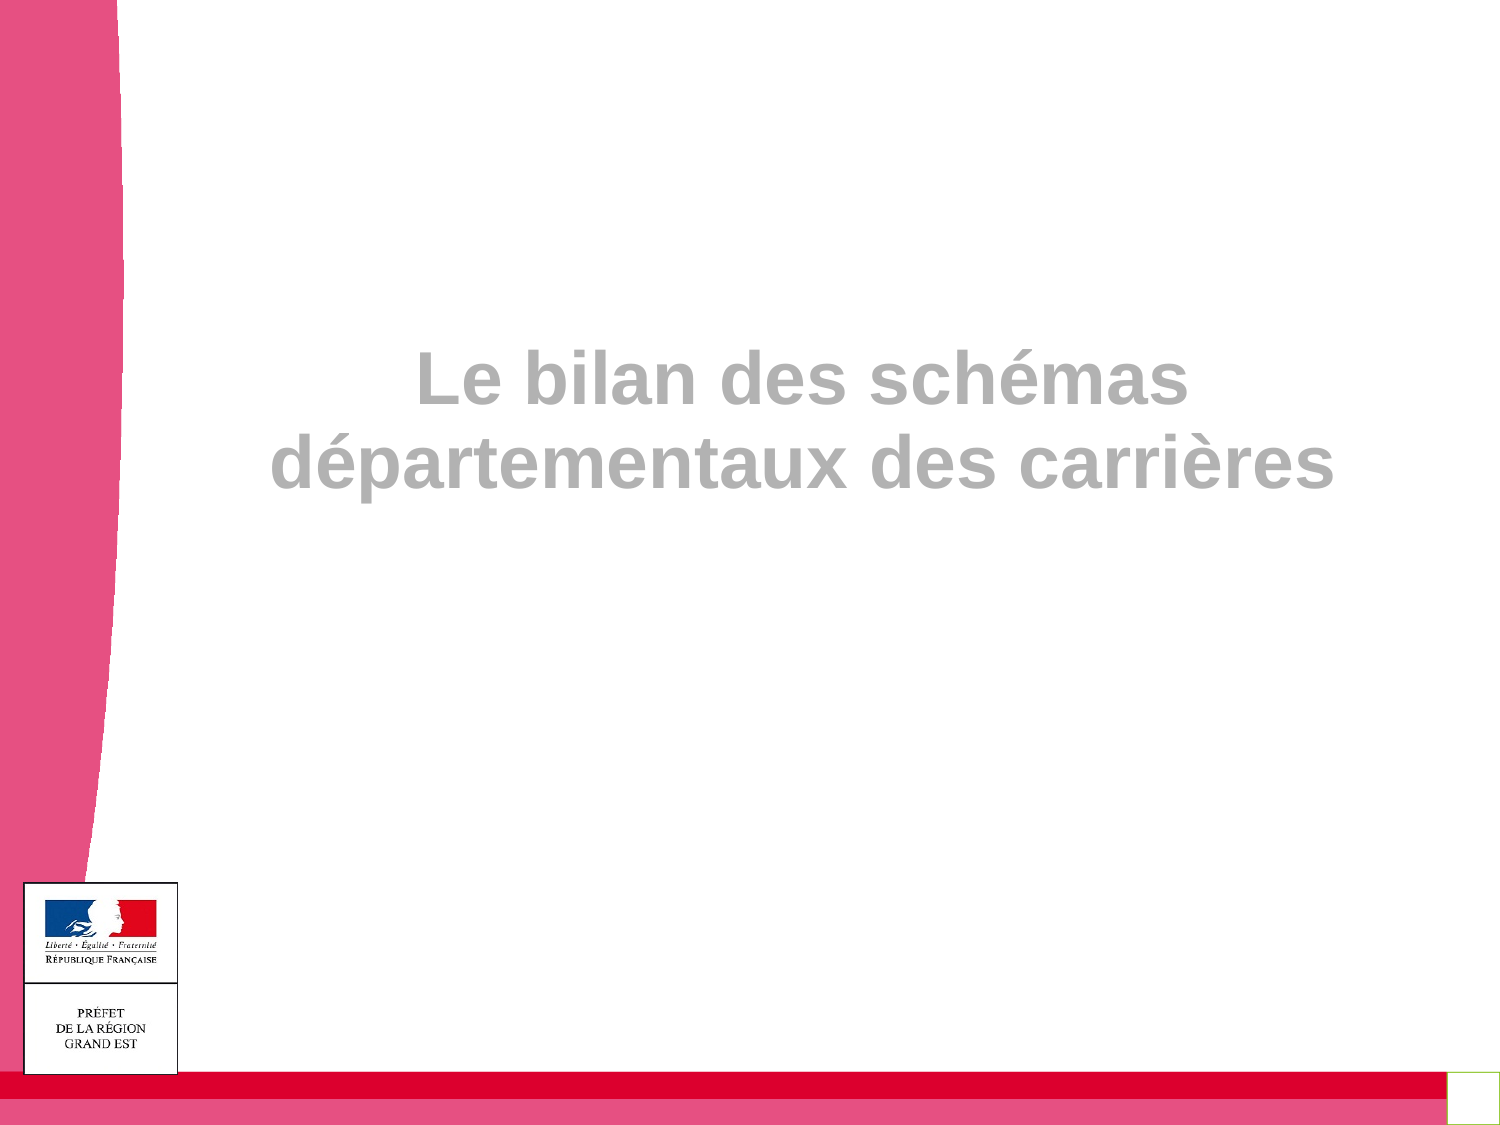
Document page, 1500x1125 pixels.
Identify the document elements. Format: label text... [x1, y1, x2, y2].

picture [0, 0, 1500, 1125]
title Le bilan des schémas départementaux des carrières [141, 330, 1465, 511]
